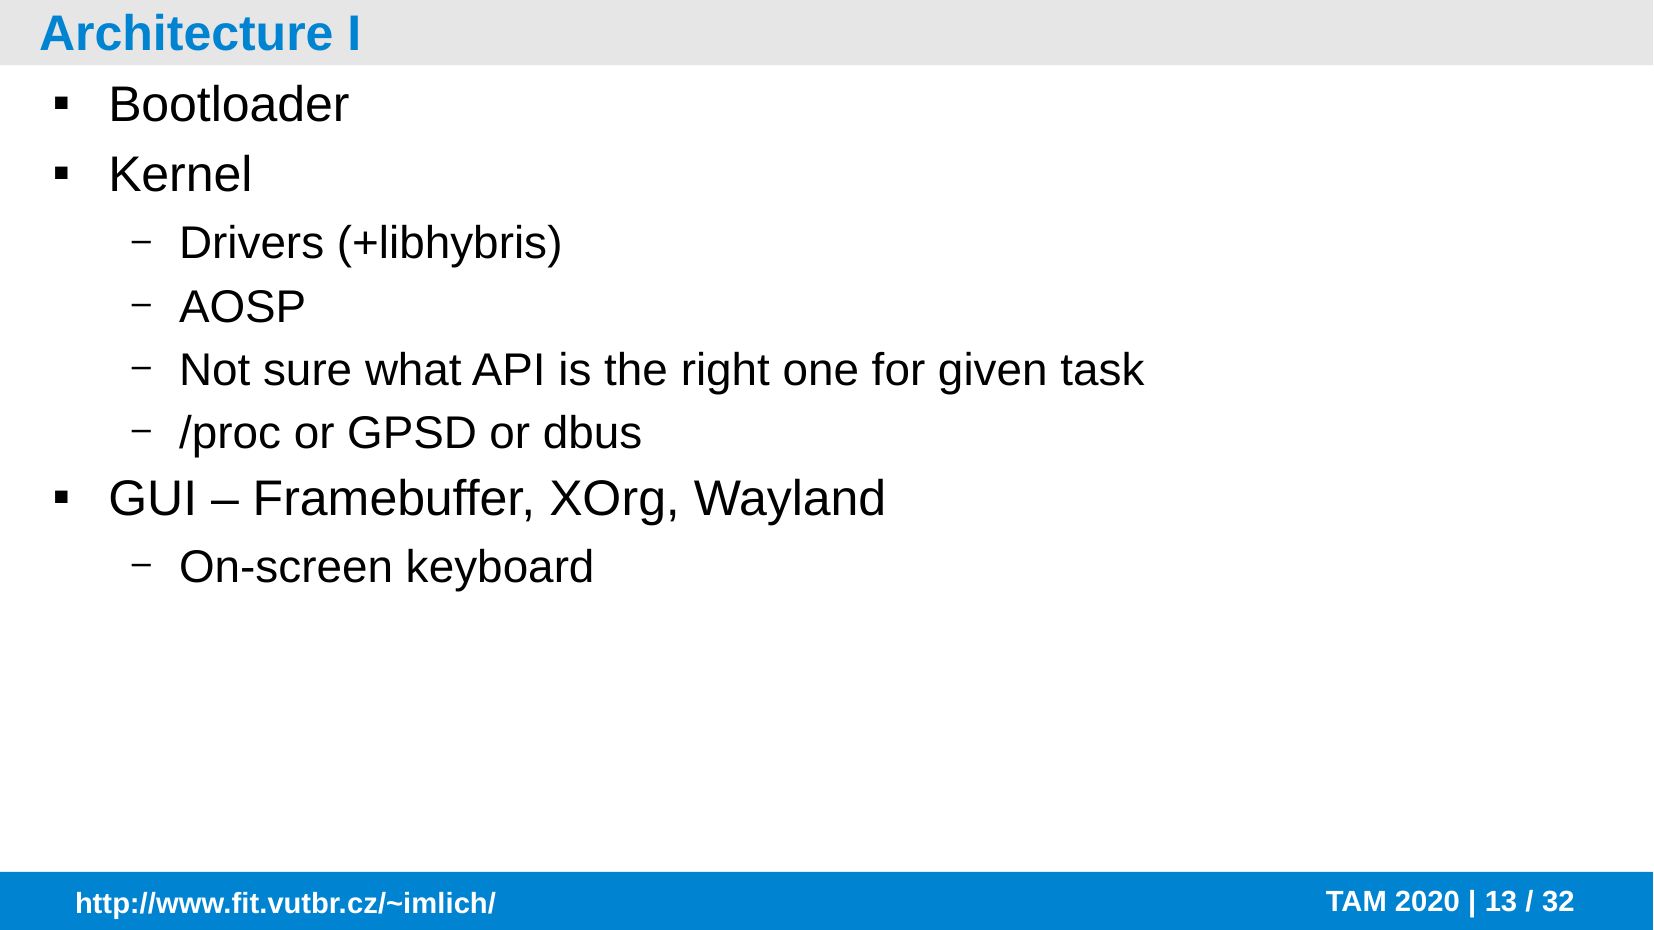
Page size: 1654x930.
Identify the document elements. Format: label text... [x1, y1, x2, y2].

title Architecture I [39, 4, 1614, 61]
list Bootloader Kernel Drivers (+libhybris) AOSP Not sure what API is the right one for given task /proc or GPSD or dbus GUI – Framebuffer, XOrg, Wayland On-screen keyboard [37, 75, 1612, 865]
